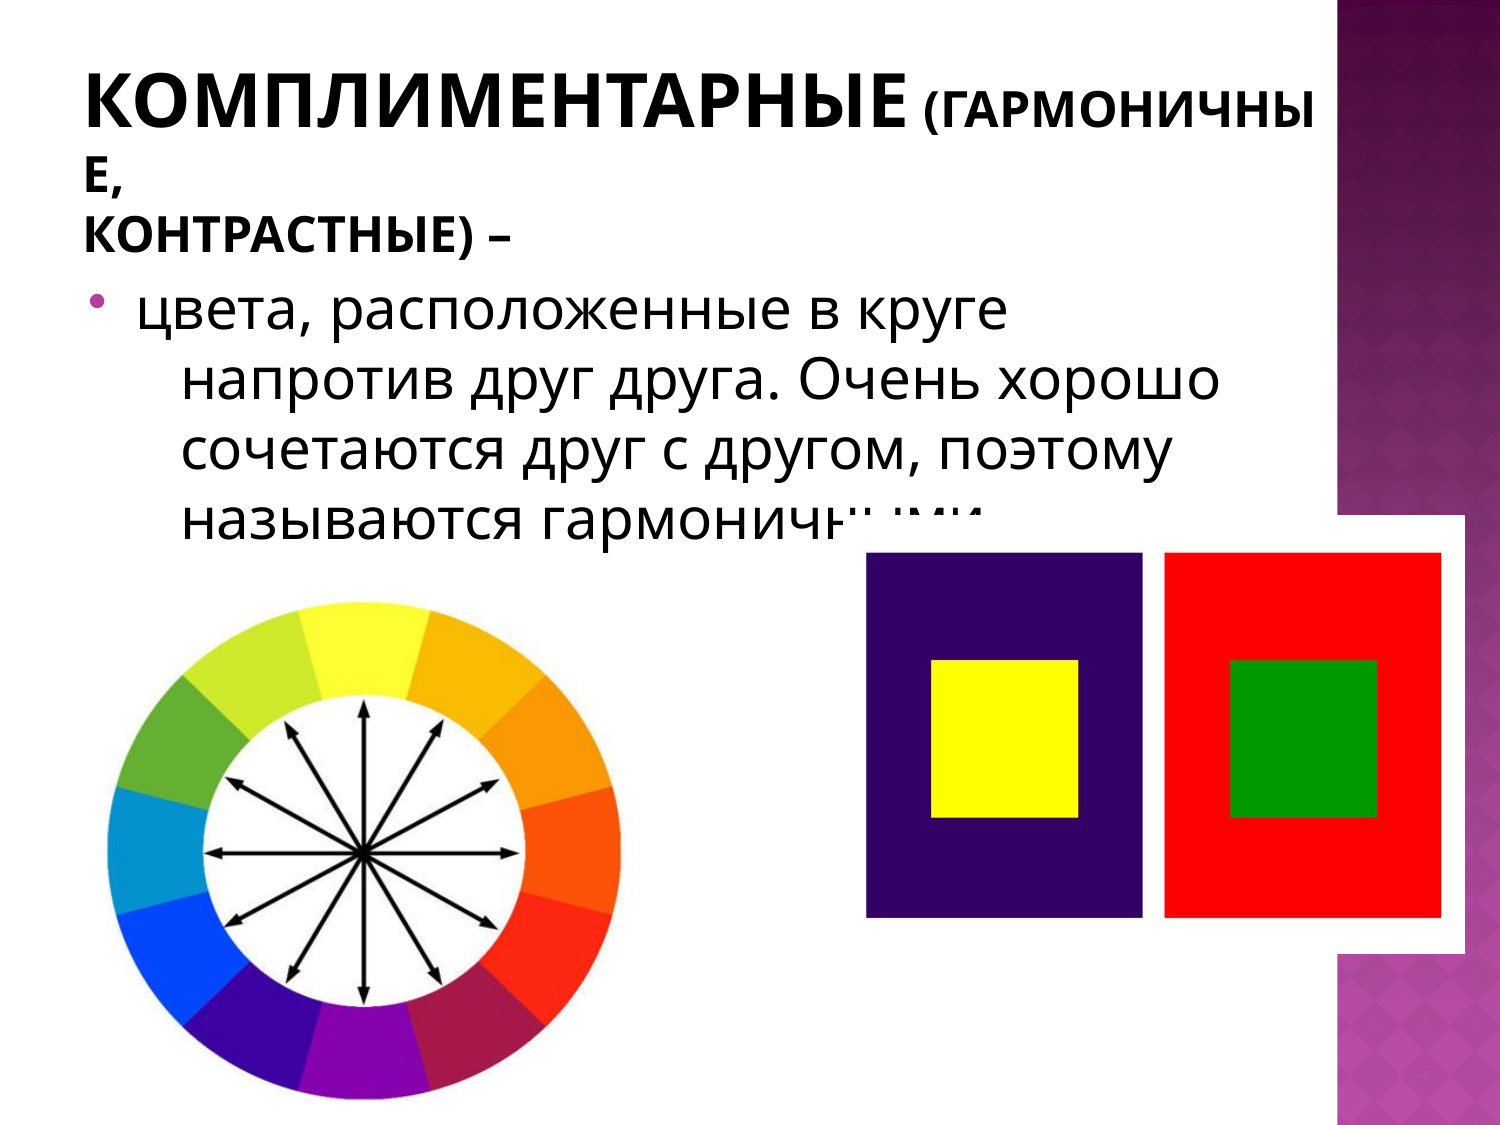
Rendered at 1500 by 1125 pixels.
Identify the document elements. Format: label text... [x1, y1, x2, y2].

picture [843, 515, 1465, 954]
list цвета, расположенные в круге напротив друг друга. Очень хорошо сочетаются друг с другом, поэтому называются гармоничными. [75, 264, 1263, 1060]
title Комплиментарные (гармоничные, контрастные) – [75, 52, 1336, 240]
picture [70, 574, 657, 1125]
